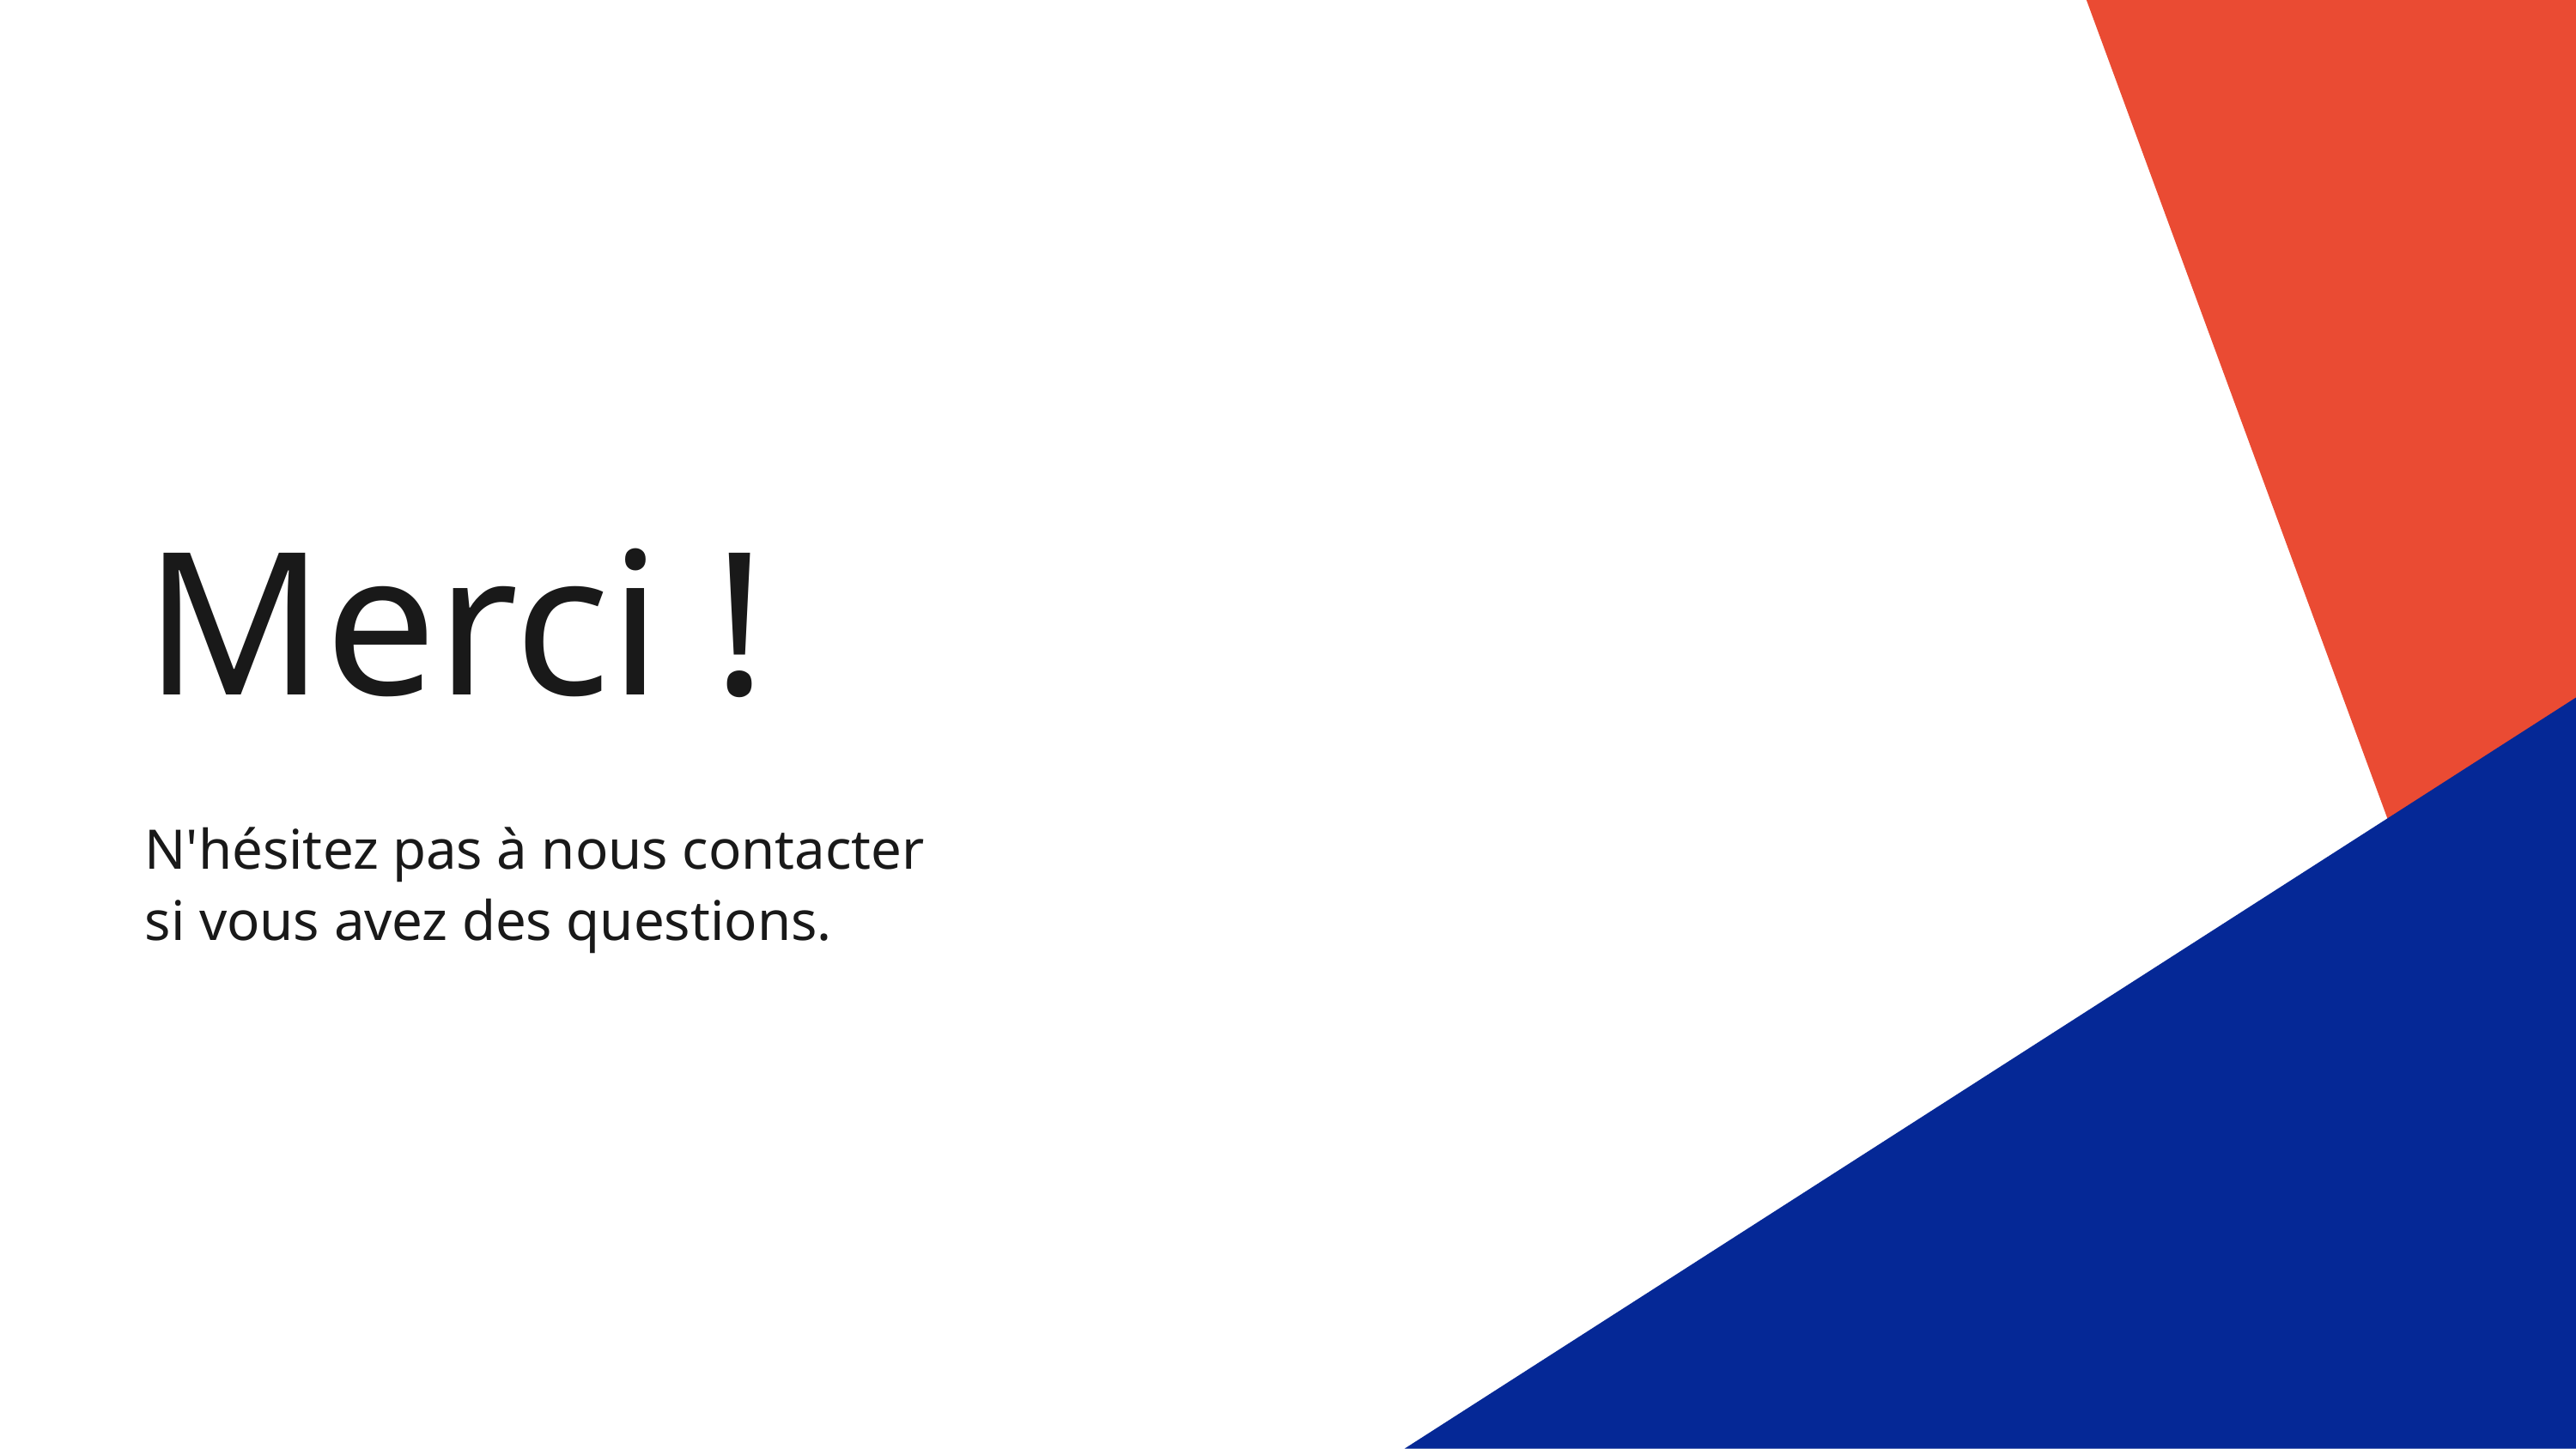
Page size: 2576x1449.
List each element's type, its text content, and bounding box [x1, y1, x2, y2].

text_box N'hésitez pas à nous contacter si vous avez des questions. [144, 809, 942, 951]
text_box Merci ! [144, 496, 1227, 735]
text_box [0, 0, 2576, 1449]
